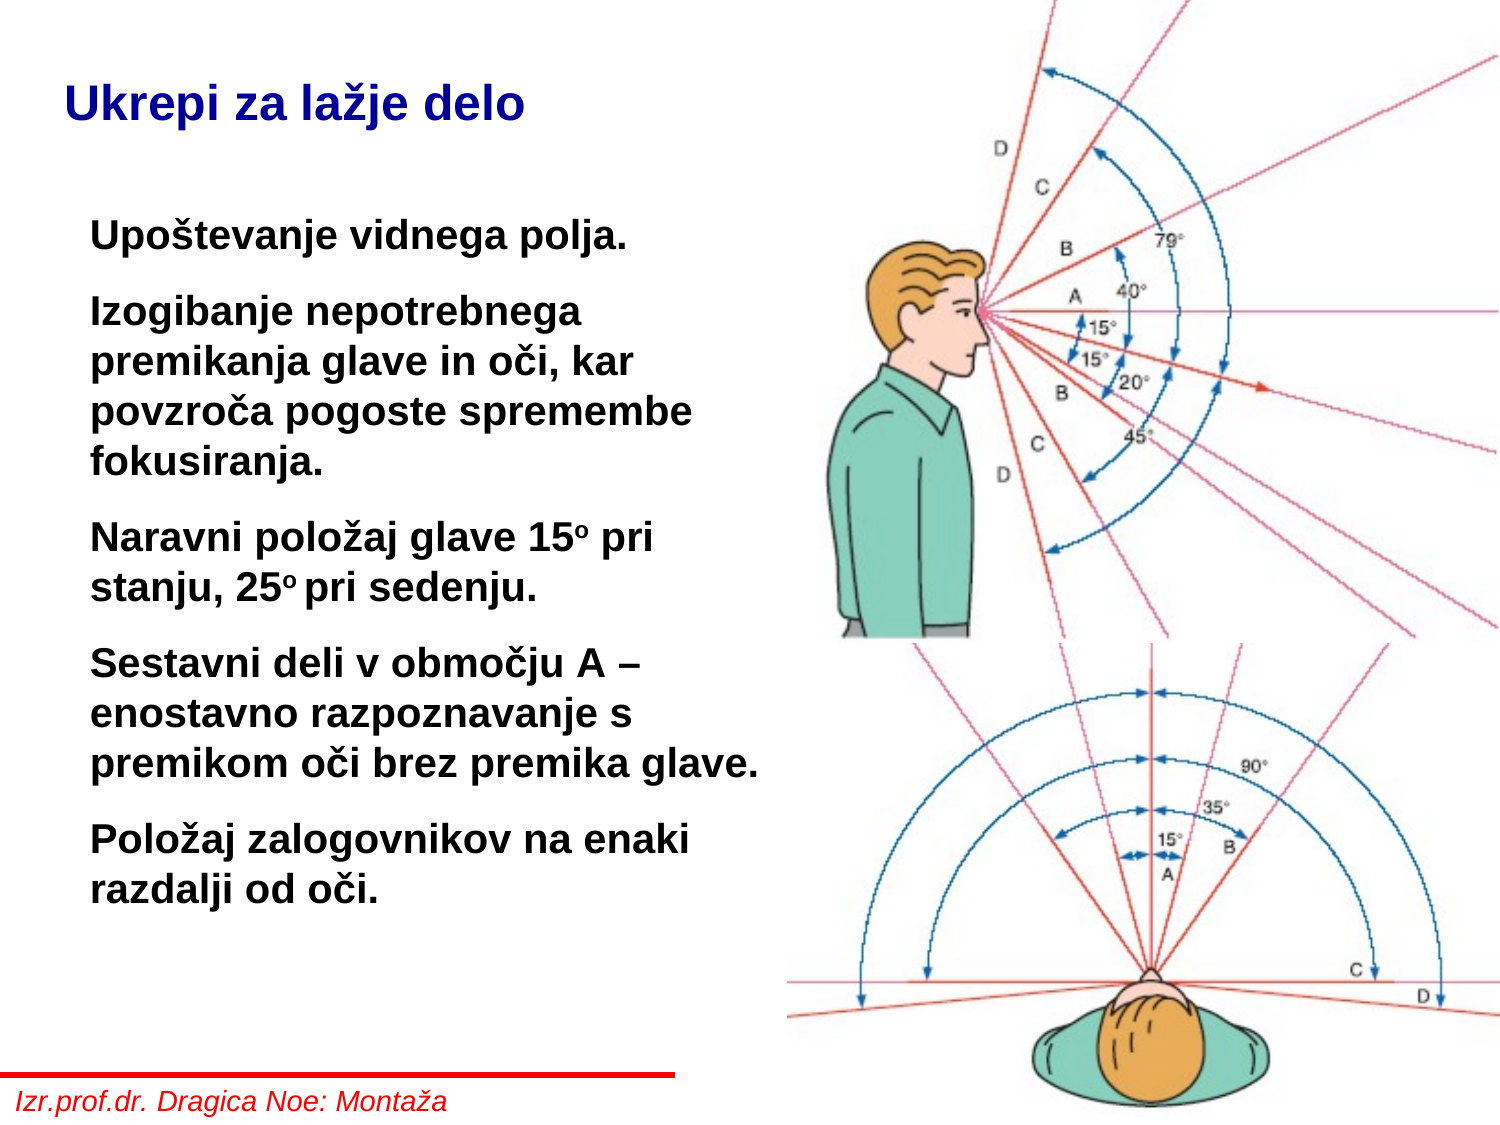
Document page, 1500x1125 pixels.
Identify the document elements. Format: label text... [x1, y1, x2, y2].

text_box Upoštevanje vidnega polja. Izogibanje nepotrebnega premikanja glave in oči, kar povzroča pogoste spremembe fokusiranja. Naravni položaj glave 15o pri stanju, 25o pri sedenju. Sestavni deli v območju A – enostavno razpoznavanje s premikom oči brez premika glave. Položaj zalogovnikov na enaki razdalji od oči. [74, 199, 787, 920]
picture [787, 0, 1500, 1117]
text_box Ukrepi za lažje delo [49, 62, 663, 138]
